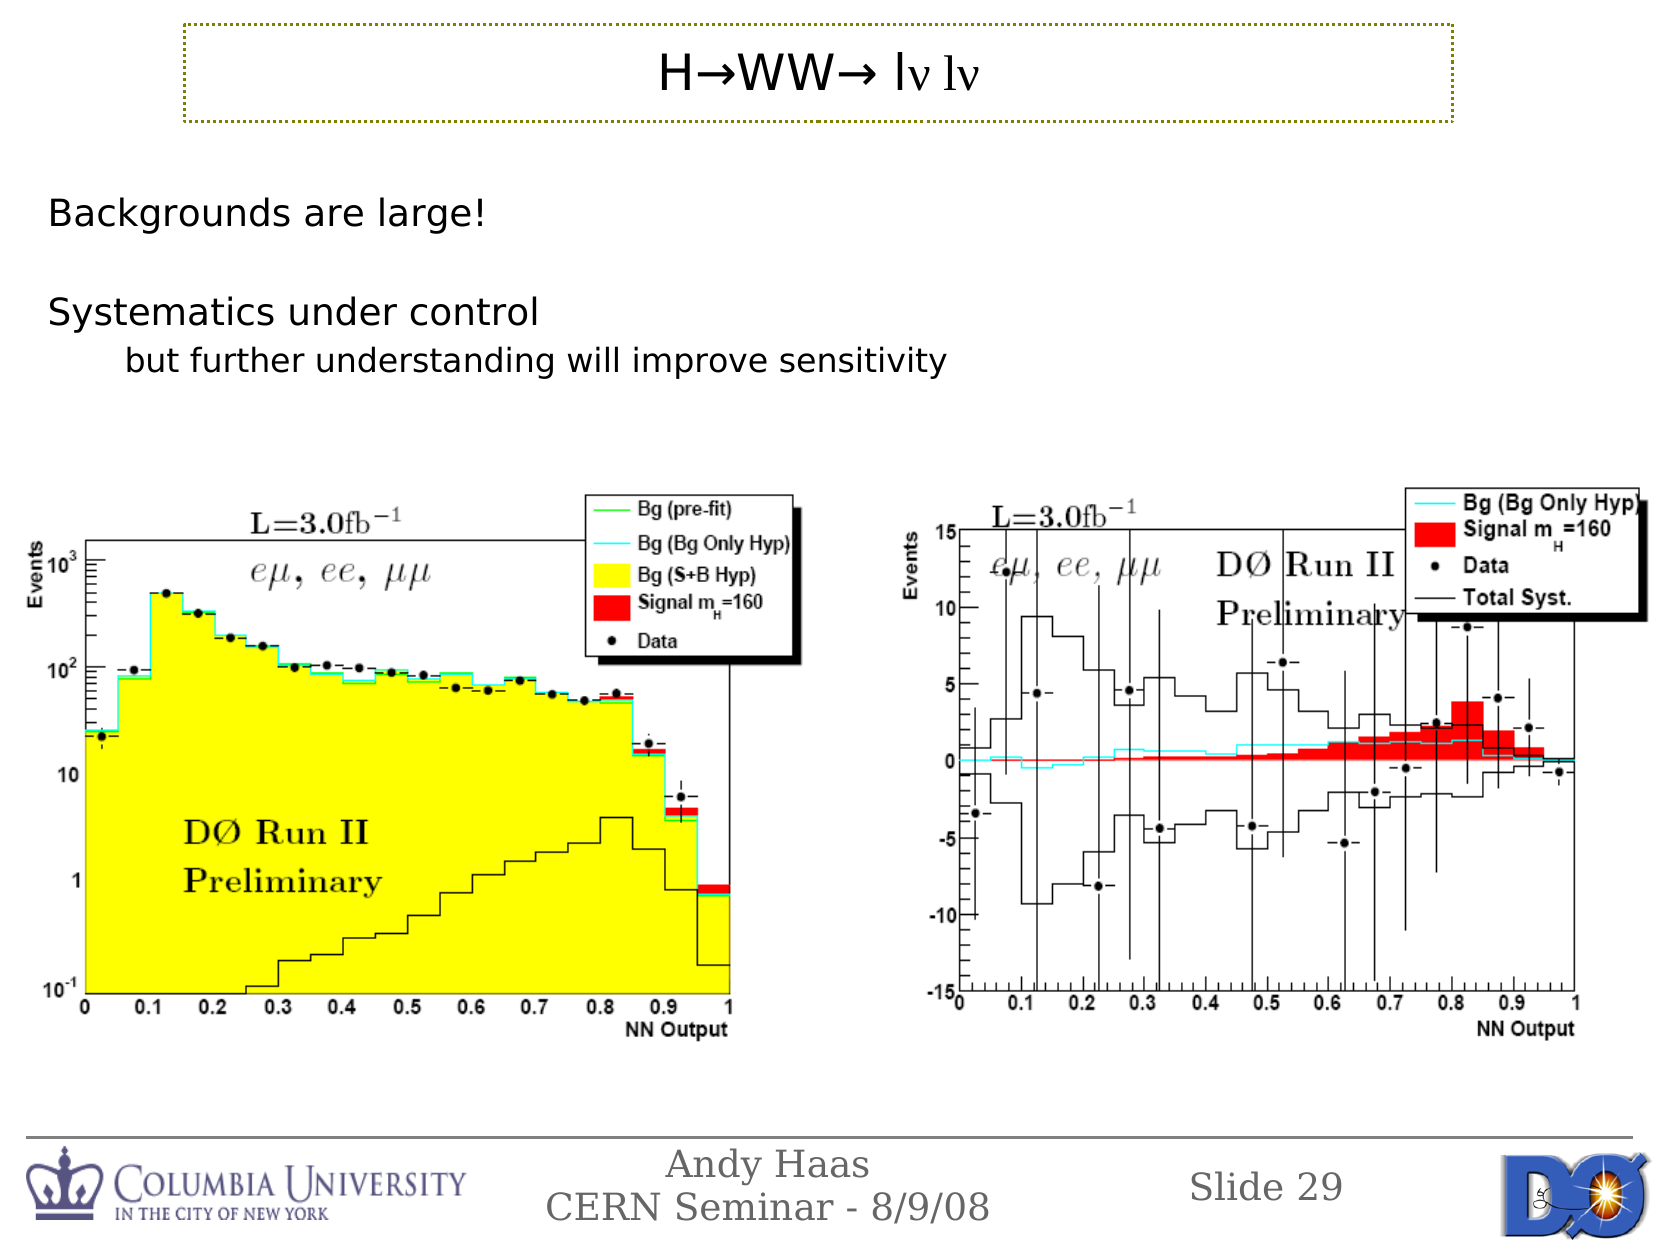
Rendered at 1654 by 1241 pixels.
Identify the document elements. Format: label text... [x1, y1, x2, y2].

title H→WW→ lν lν [184, 24, 1453, 122]
picture [0, 463, 810, 1055]
picture [886, 477, 1654, 1050]
picture [1497, 1149, 1654, 1241]
list Backgrounds are large! Systematics under control but further understanding will improve sensitivity [30, 140, 1591, 453]
